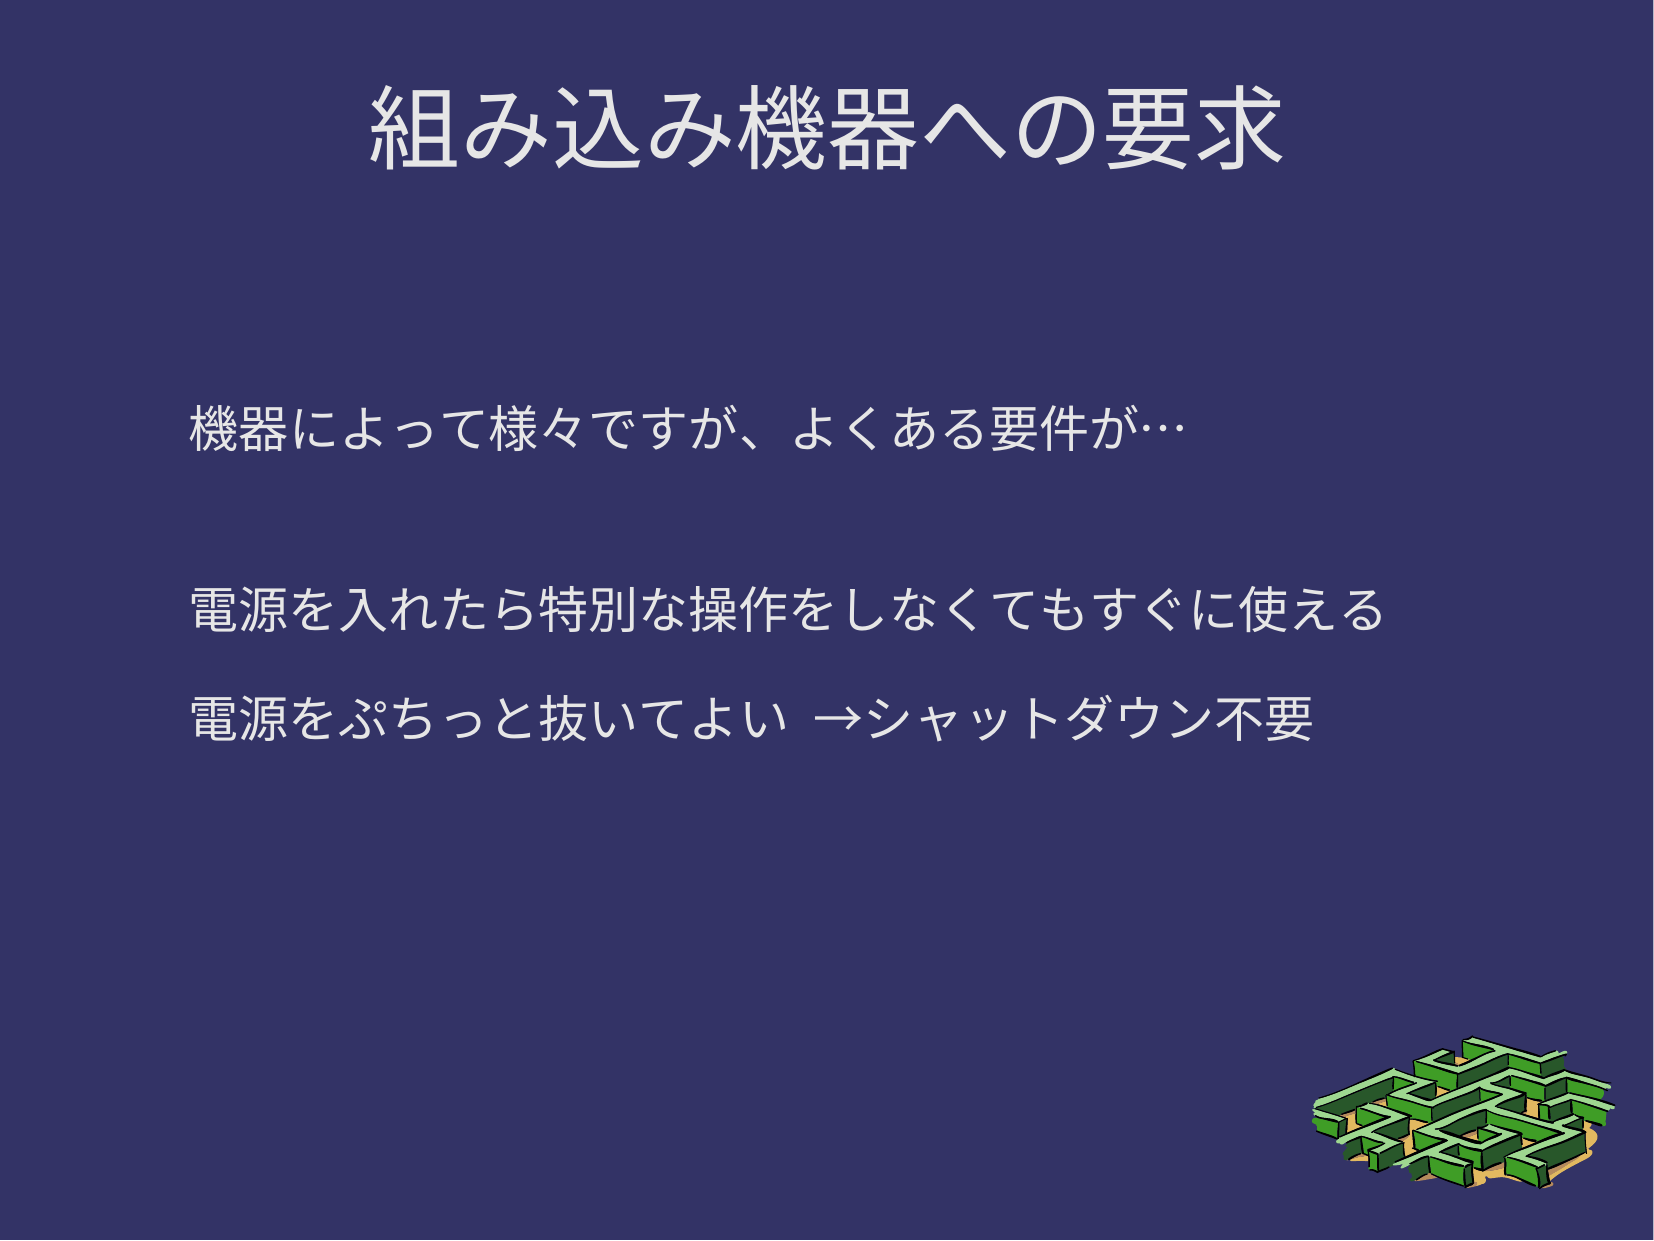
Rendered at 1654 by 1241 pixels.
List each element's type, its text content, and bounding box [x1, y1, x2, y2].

list 機器によって様々ですが、よくある要件が… 電源を入れたら特別な操作をしなくてもすぐに使える 電源をぷちっと抜いてよい →シャットダウン不要 [177, 389, 1568, 1004]
title 組み込み機器への要求 [121, 19, 1534, 227]
